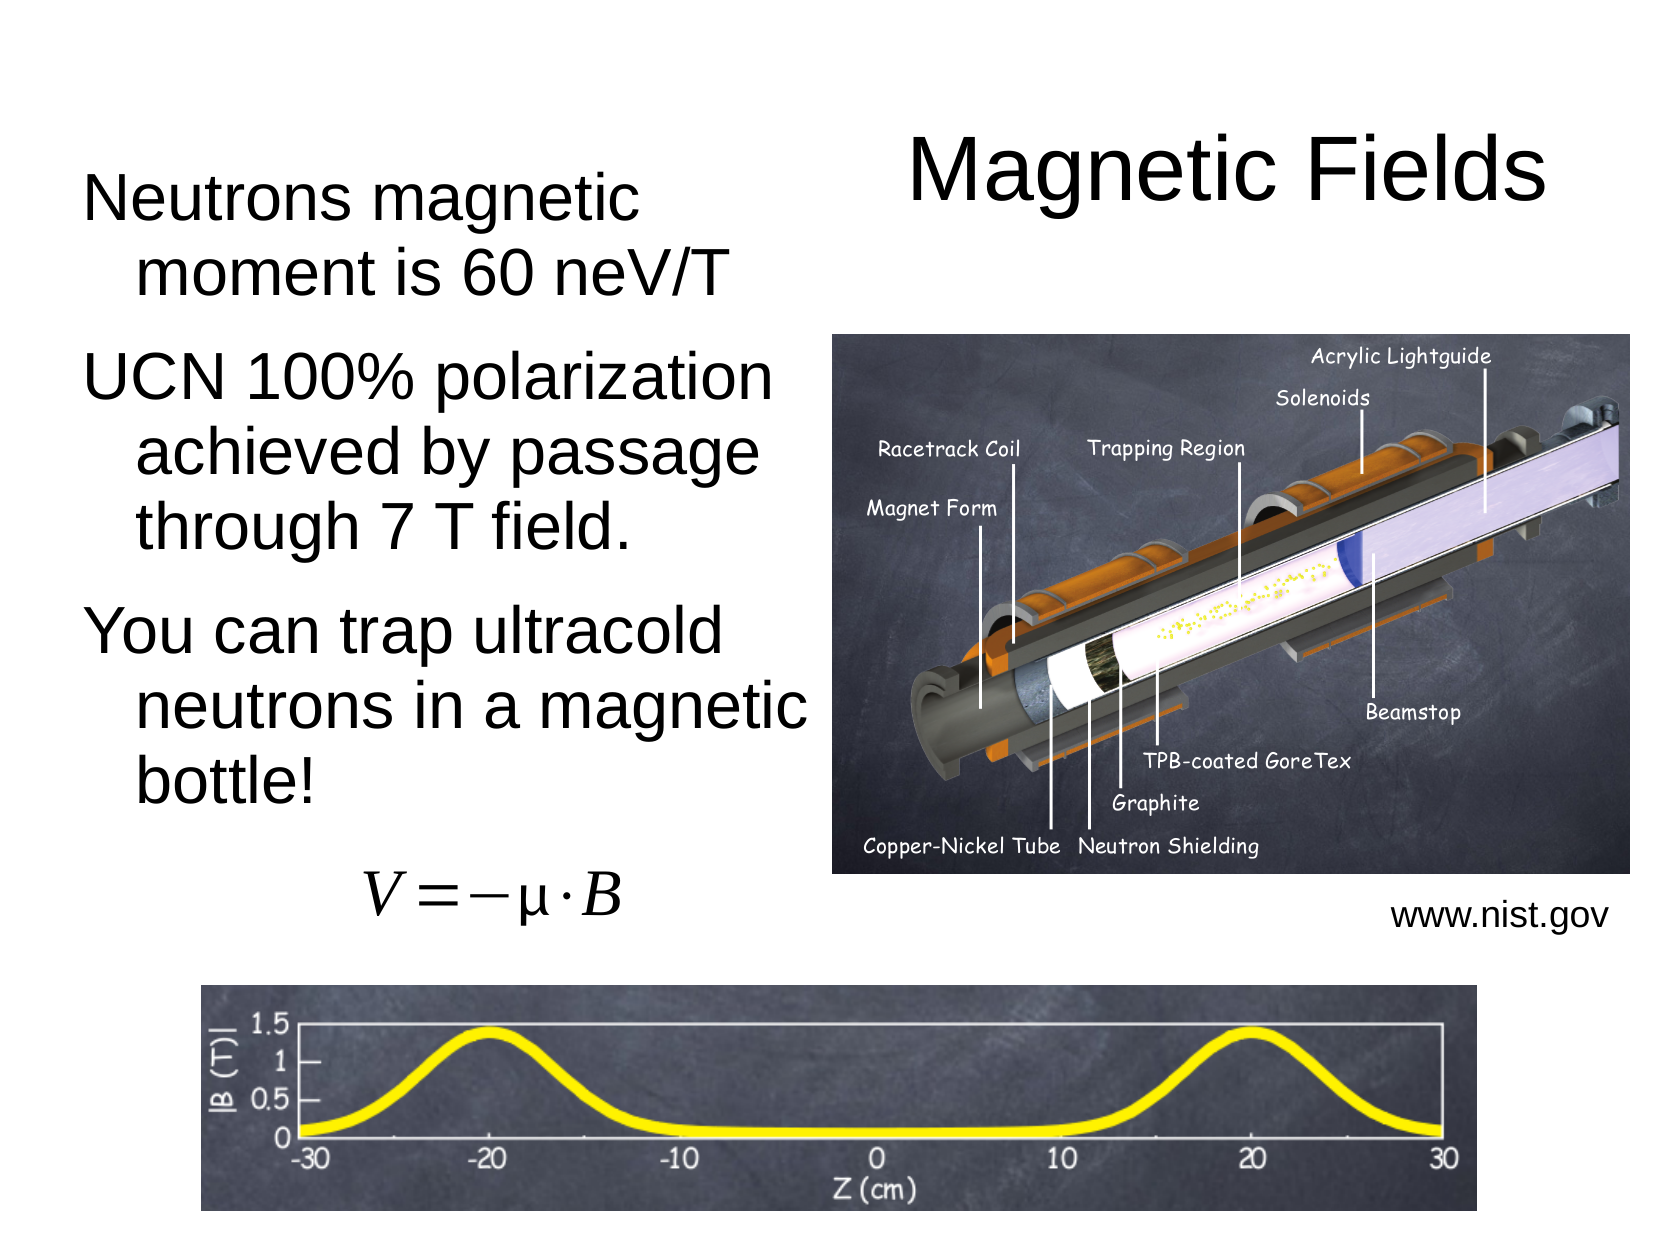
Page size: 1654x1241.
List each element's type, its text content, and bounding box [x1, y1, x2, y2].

picture [832, 334, 1630, 875]
list Neutrons magnetic moment is 60 neV/T UCN 100% polarization achieved by passage through 7 T field. You can trap ultracold neutrons in a magnetic bottle! [64, 160, 839, 964]
title Magnetic Fields [814, 111, 1642, 226]
chart [354, 856, 628, 931]
text_box www.nist.gov [1376, 885, 1625, 948]
picture [201, 985, 1477, 1211]
